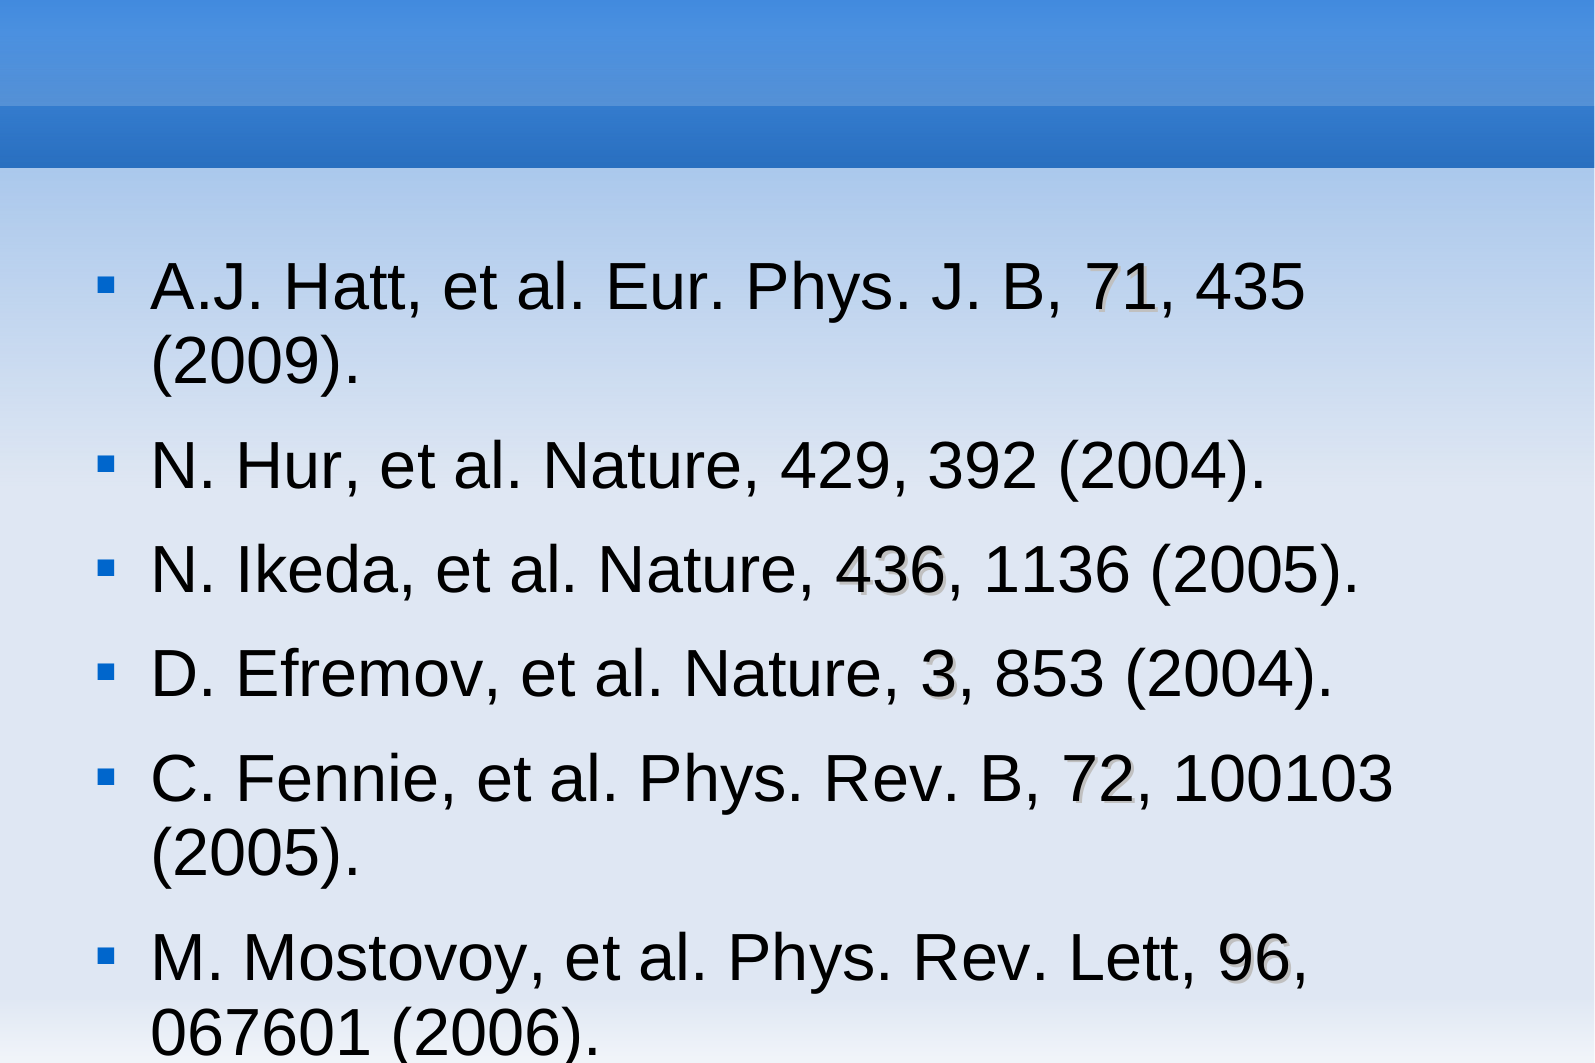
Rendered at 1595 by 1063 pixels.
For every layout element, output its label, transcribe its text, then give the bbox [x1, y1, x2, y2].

picture [0, 0, 1595, 1063]
list A.J. Hatt, et al. Eur. Phys. J. B, 71, 435 (2009). N. Hur, et al. Nature, 429, 392 (2004). N. Ikeda, et al. Nature, 436, 1136 (2005). D. Efremov, et al. Nature, 3, 853 (2004). C. Fennie, et al. Phys. Rev. B, 72, 100103 (2005). M. Mostovoy, et al. Phys. Rev. Lett, 96, 067601 (2006). [79, 248, 1515, 1063]
